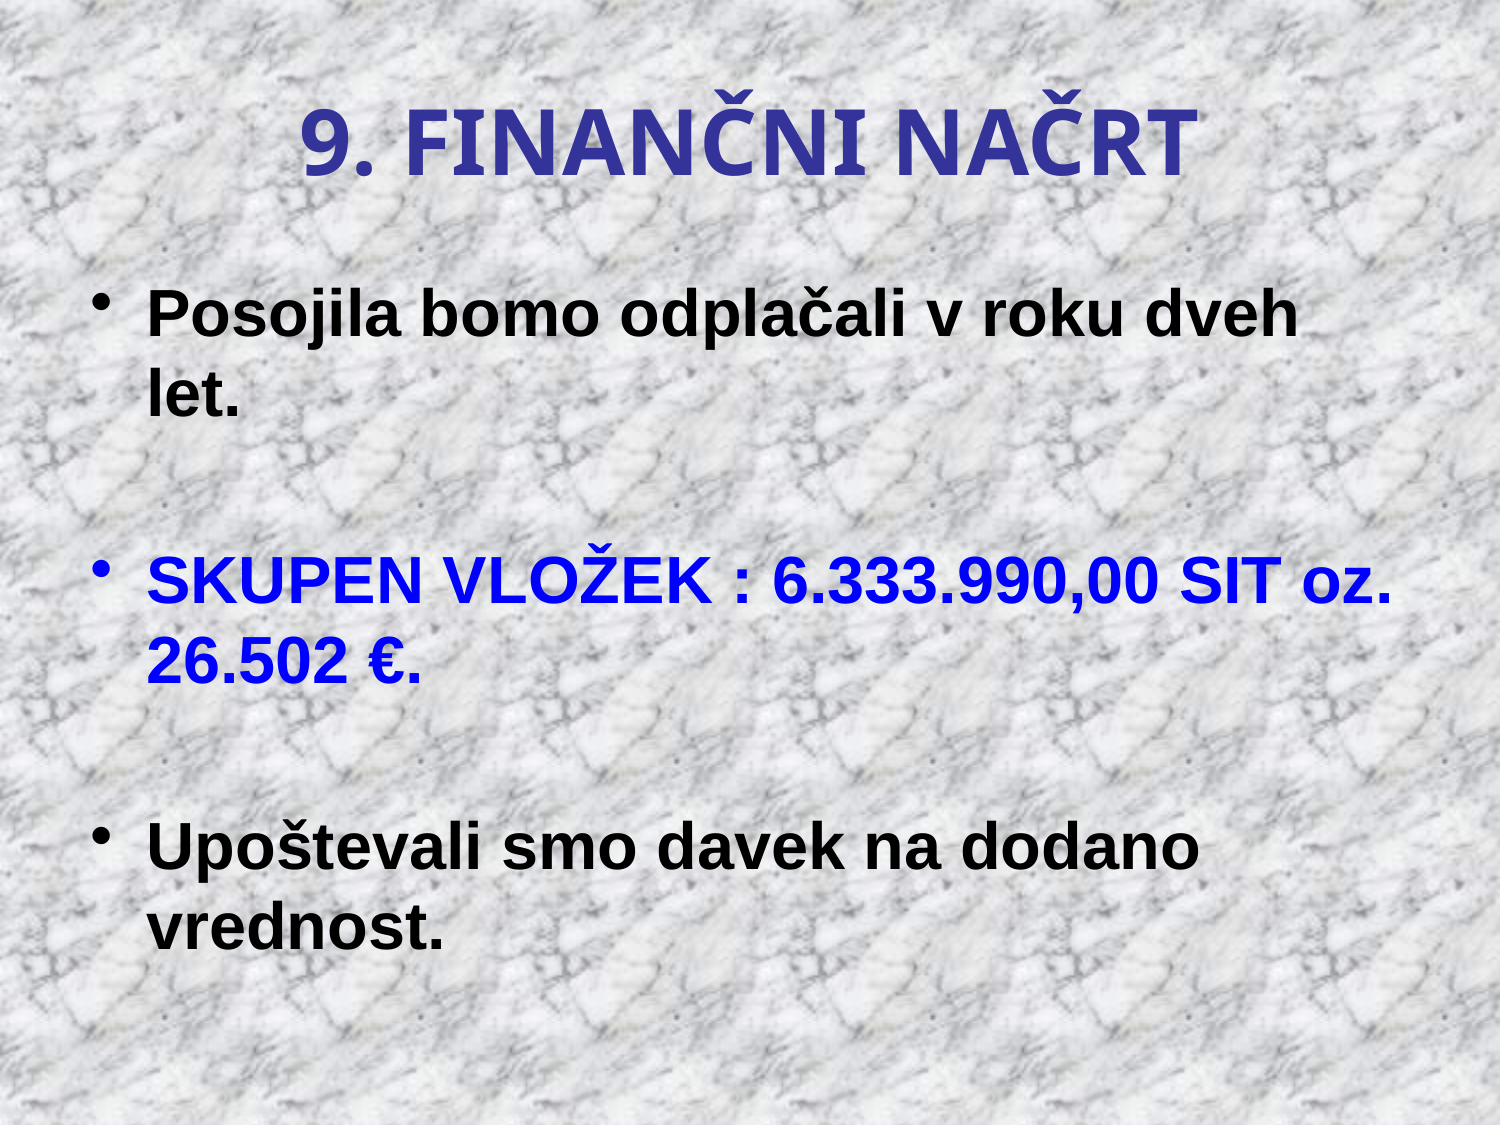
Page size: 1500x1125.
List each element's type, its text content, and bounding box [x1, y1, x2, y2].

list Posojila bomo odplačali v roku dveh let. SKUPEN VLOŽEK : 6.333.990,00 SIT oz. 26.502 €. Upoštevali smo davek na dodano vrednost. [75, 262, 1425, 1005]
title 9. FINANČNI NAČRT [75, 45, 1425, 233]
picture [0, 0, 1500, 1125]
